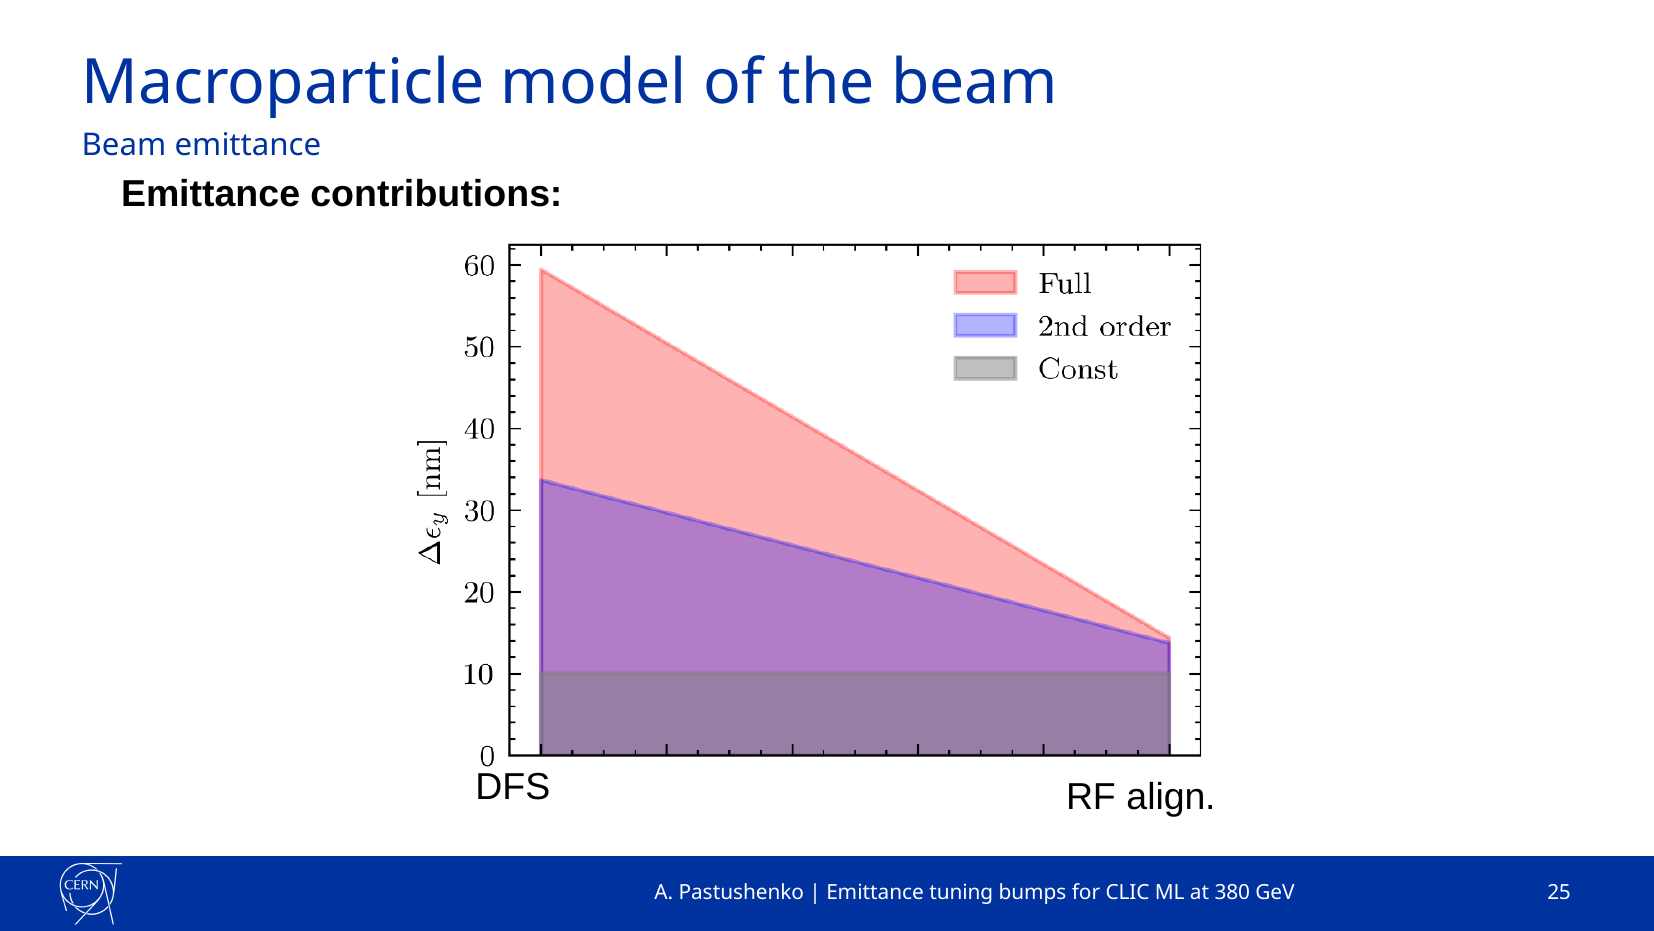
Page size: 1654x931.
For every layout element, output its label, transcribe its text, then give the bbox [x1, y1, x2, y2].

text_box RF align. [1051, 767, 1241, 827]
picture [56, 859, 127, 928]
text_box Emittance contributions: [106, 165, 579, 223]
text_box DFS [460, 758, 579, 815]
title Macroparticle model of the beam Beam emittance [81, 37, 1570, 193]
picture [401, 233, 1216, 768]
